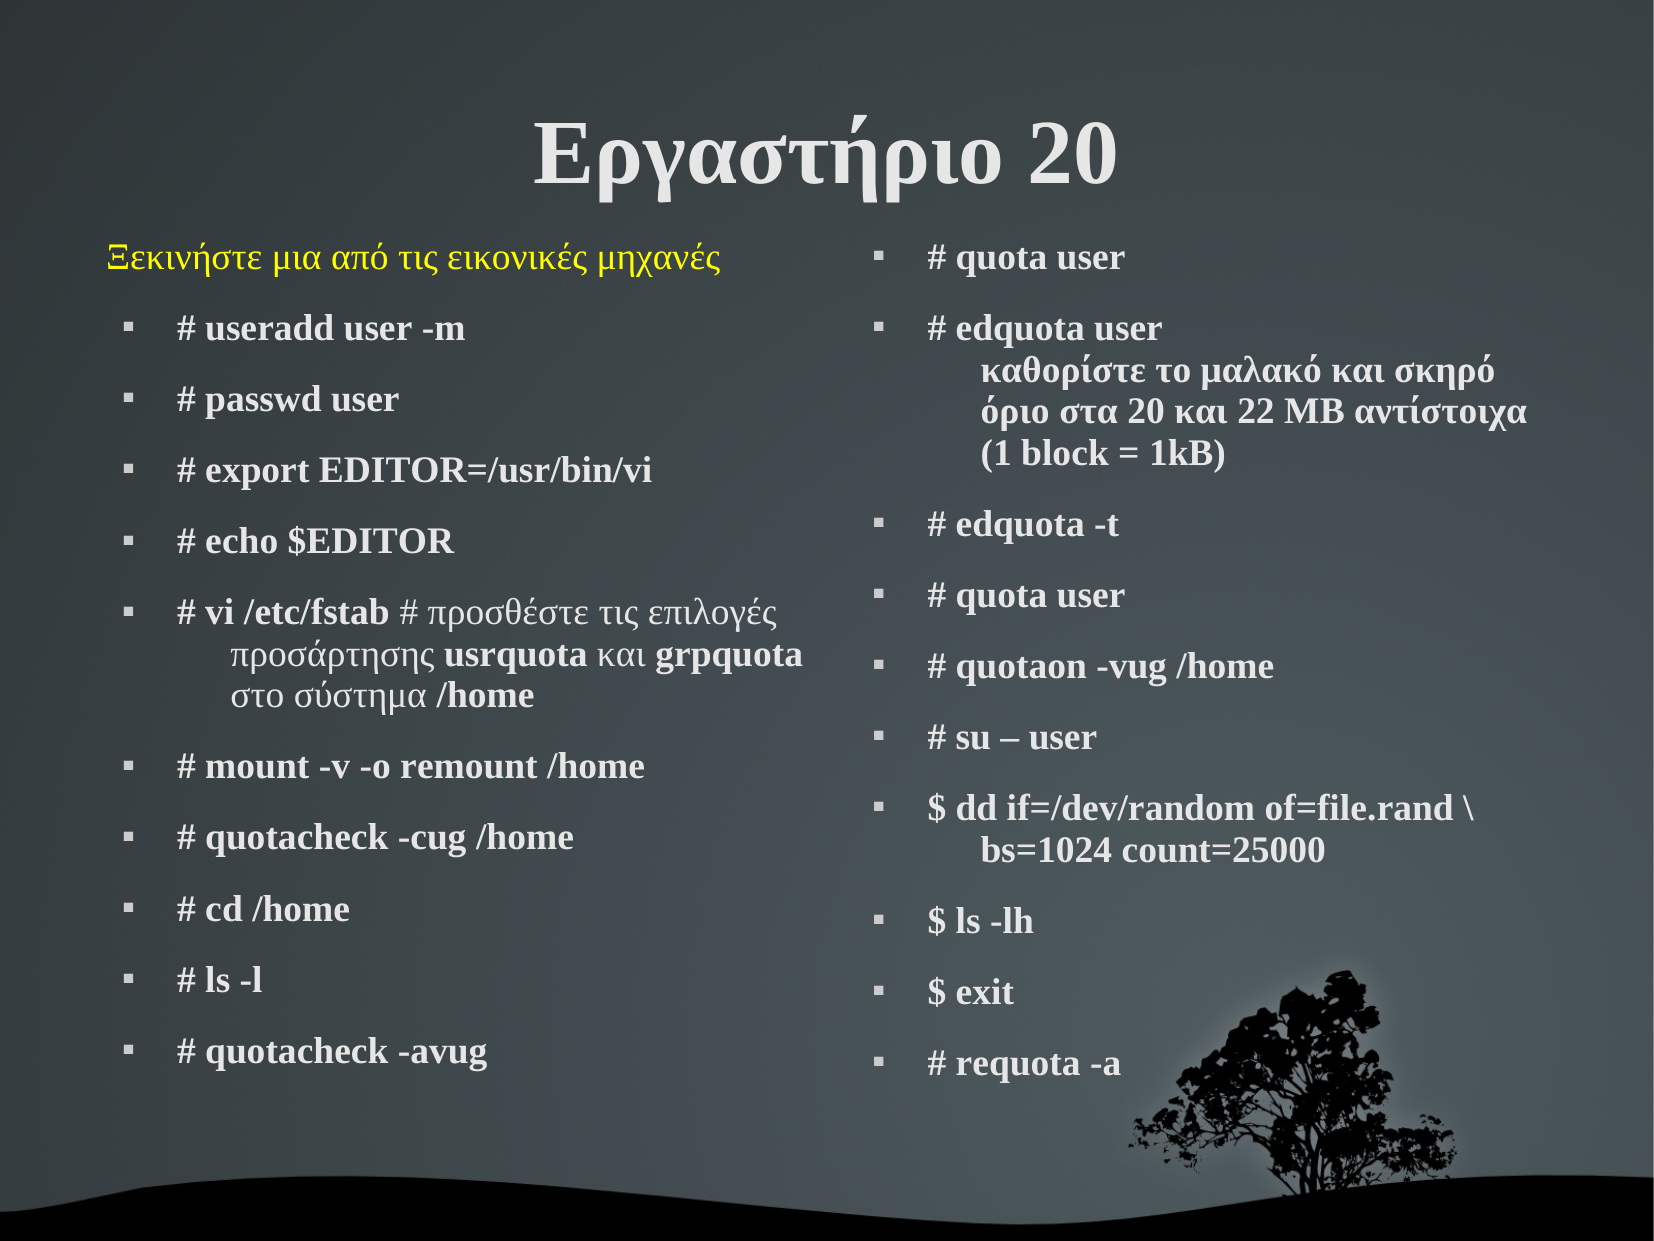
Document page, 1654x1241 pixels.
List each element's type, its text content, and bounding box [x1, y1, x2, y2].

list Ξεκινήστε μια από τις εικονικές μηχανές # useradd user -m # passwd user # export EDITOR=/usr/bin/vi # echo $EDITOR # vi /etc/fstab # προσθέστε τις επιλογές προσάρτησης usrquota και grpquota στο σύστημα /home # mount -v -o remount /home # quotacheck -cug /home # cd /home # ls -l # quotacheck -avug [88, 257, 815, 1166]
title Εργαστήριο 20 [82, 49, 1571, 257]
picture [0, 0, 1654, 1241]
list # quota user # edquota user καθορίστε το μαλακό και σκηρό όριο στα 20 και 22 ΜΒ αντίστοιχα (1 block = 1kB) # edquota -t # quota user # quotaon -vug /home # su – user $ dd if=/dev/random of=file.rand \ bs=1024 count=25000 $ ls -lh $ exit # requota -a [838, 257, 1565, 1189]
